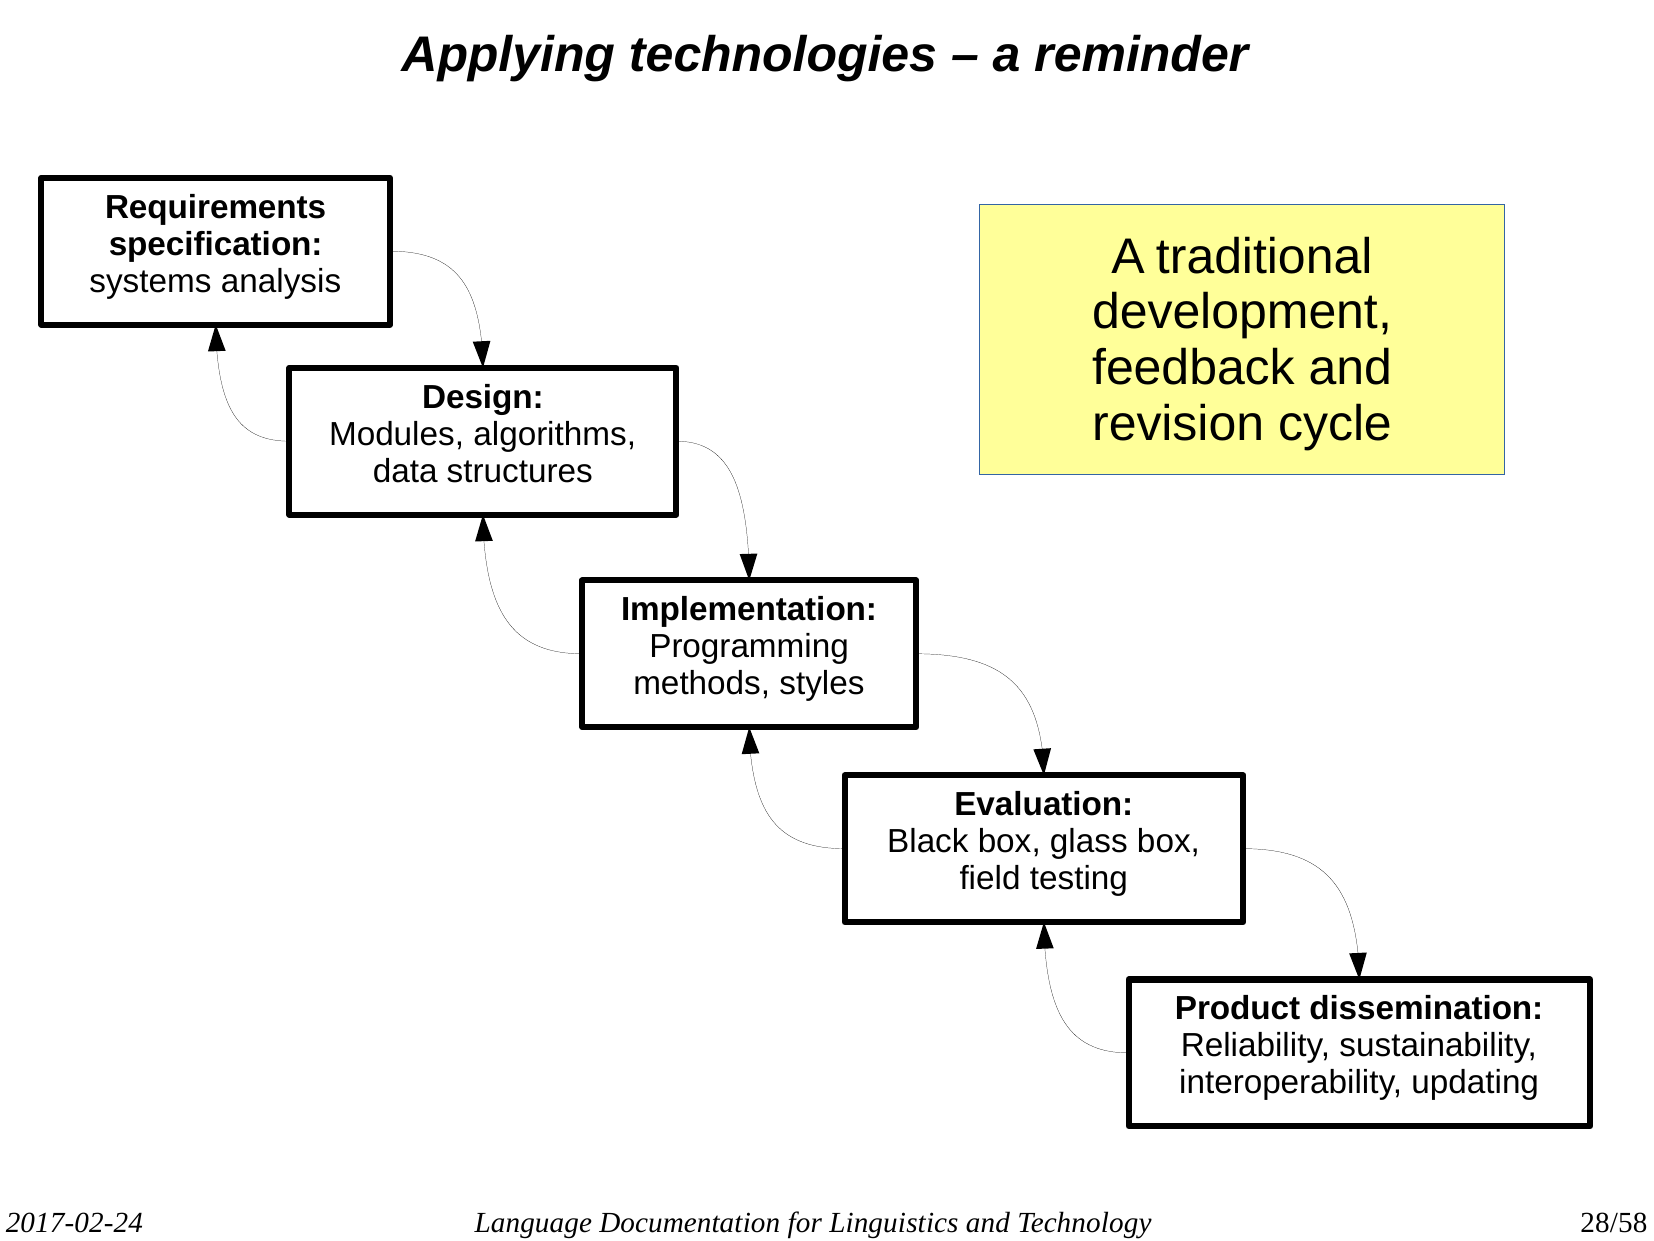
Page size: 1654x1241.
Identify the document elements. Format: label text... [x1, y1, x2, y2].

title Applying technologies – a reminder [0, 2, 1654, 106]
text_box A traditional development, feedback and revision cycle [979, 204, 1505, 475]
text_box Requirements specification: systems analysis [41, 177, 391, 325]
text_box Design: Modules, algorithms, data structures [289, 367, 677, 515]
text_box Product dissemination: Reliability, sustainability, interoperability, updating [1128, 979, 1591, 1127]
text_box Implementation: Programming methods, styles [582, 580, 917, 728]
text_box Evaluation: Black box, glass box, field testing [844, 775, 1244, 923]
